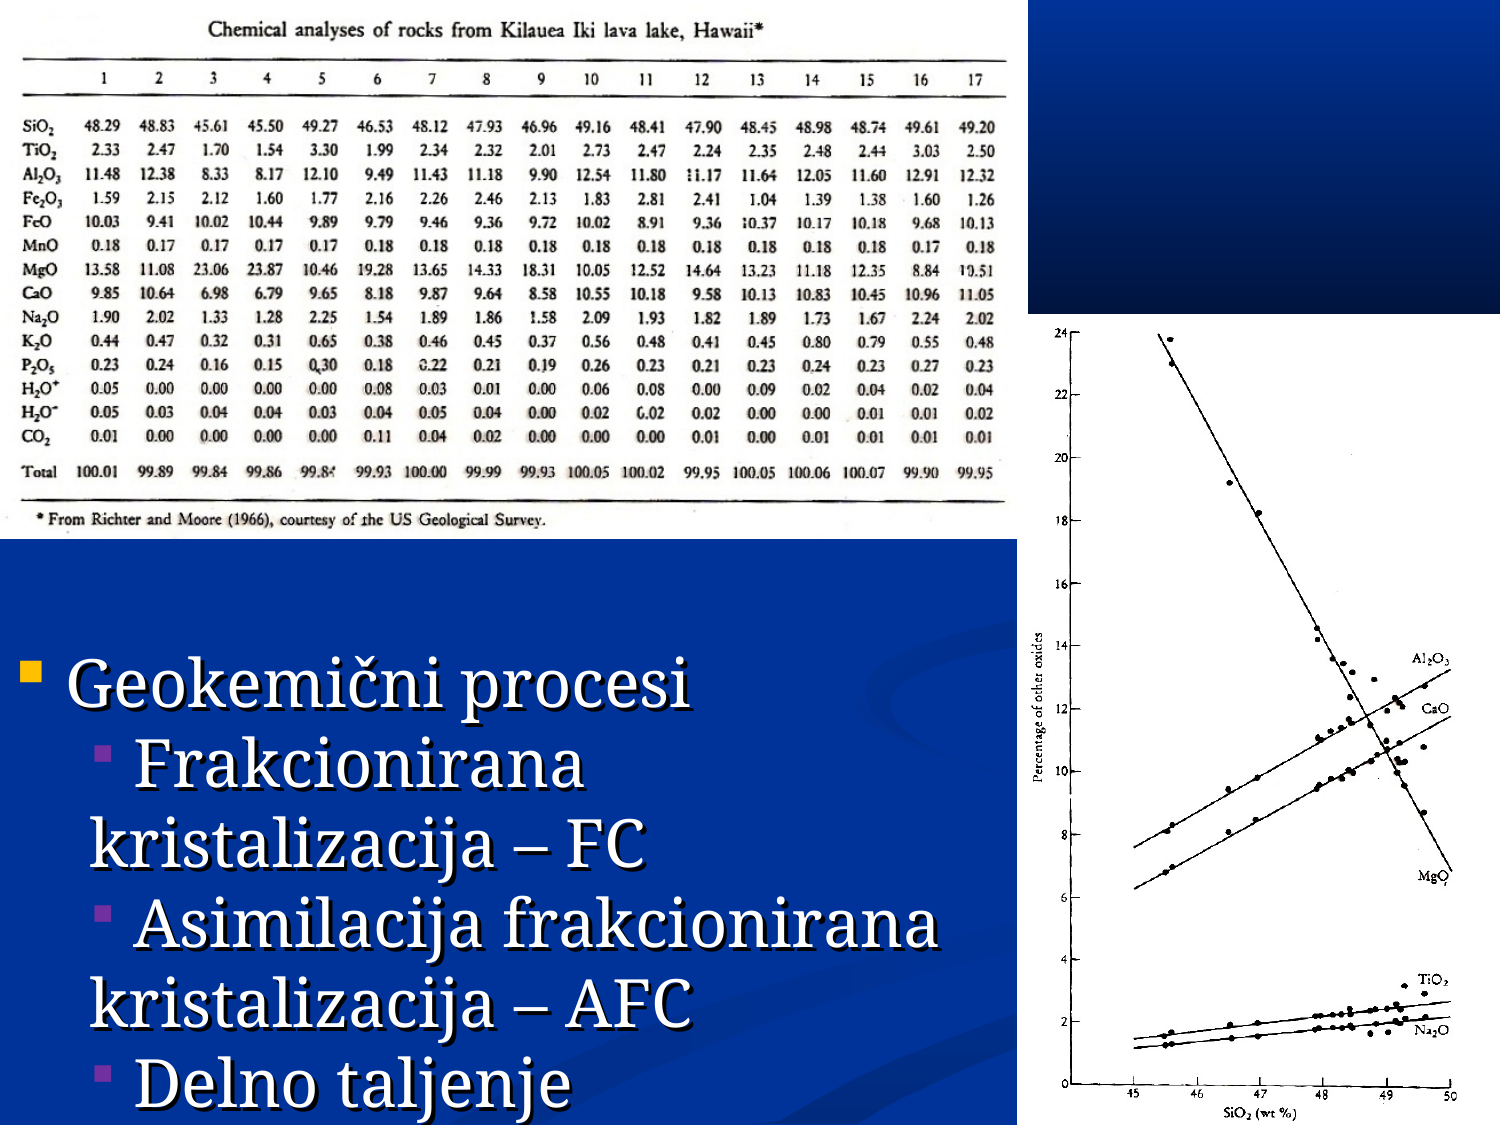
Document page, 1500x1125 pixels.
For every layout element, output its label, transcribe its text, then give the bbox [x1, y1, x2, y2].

text_box [0, 0, 1028, 539]
picture [1017, 314, 1500, 1125]
text_box Geokemični procesi Frakcionirana kristalizacija – FC Asimilacija frakcionirana kristalizacija – AFC Delno taljenje [0, 633, 999, 1125]
